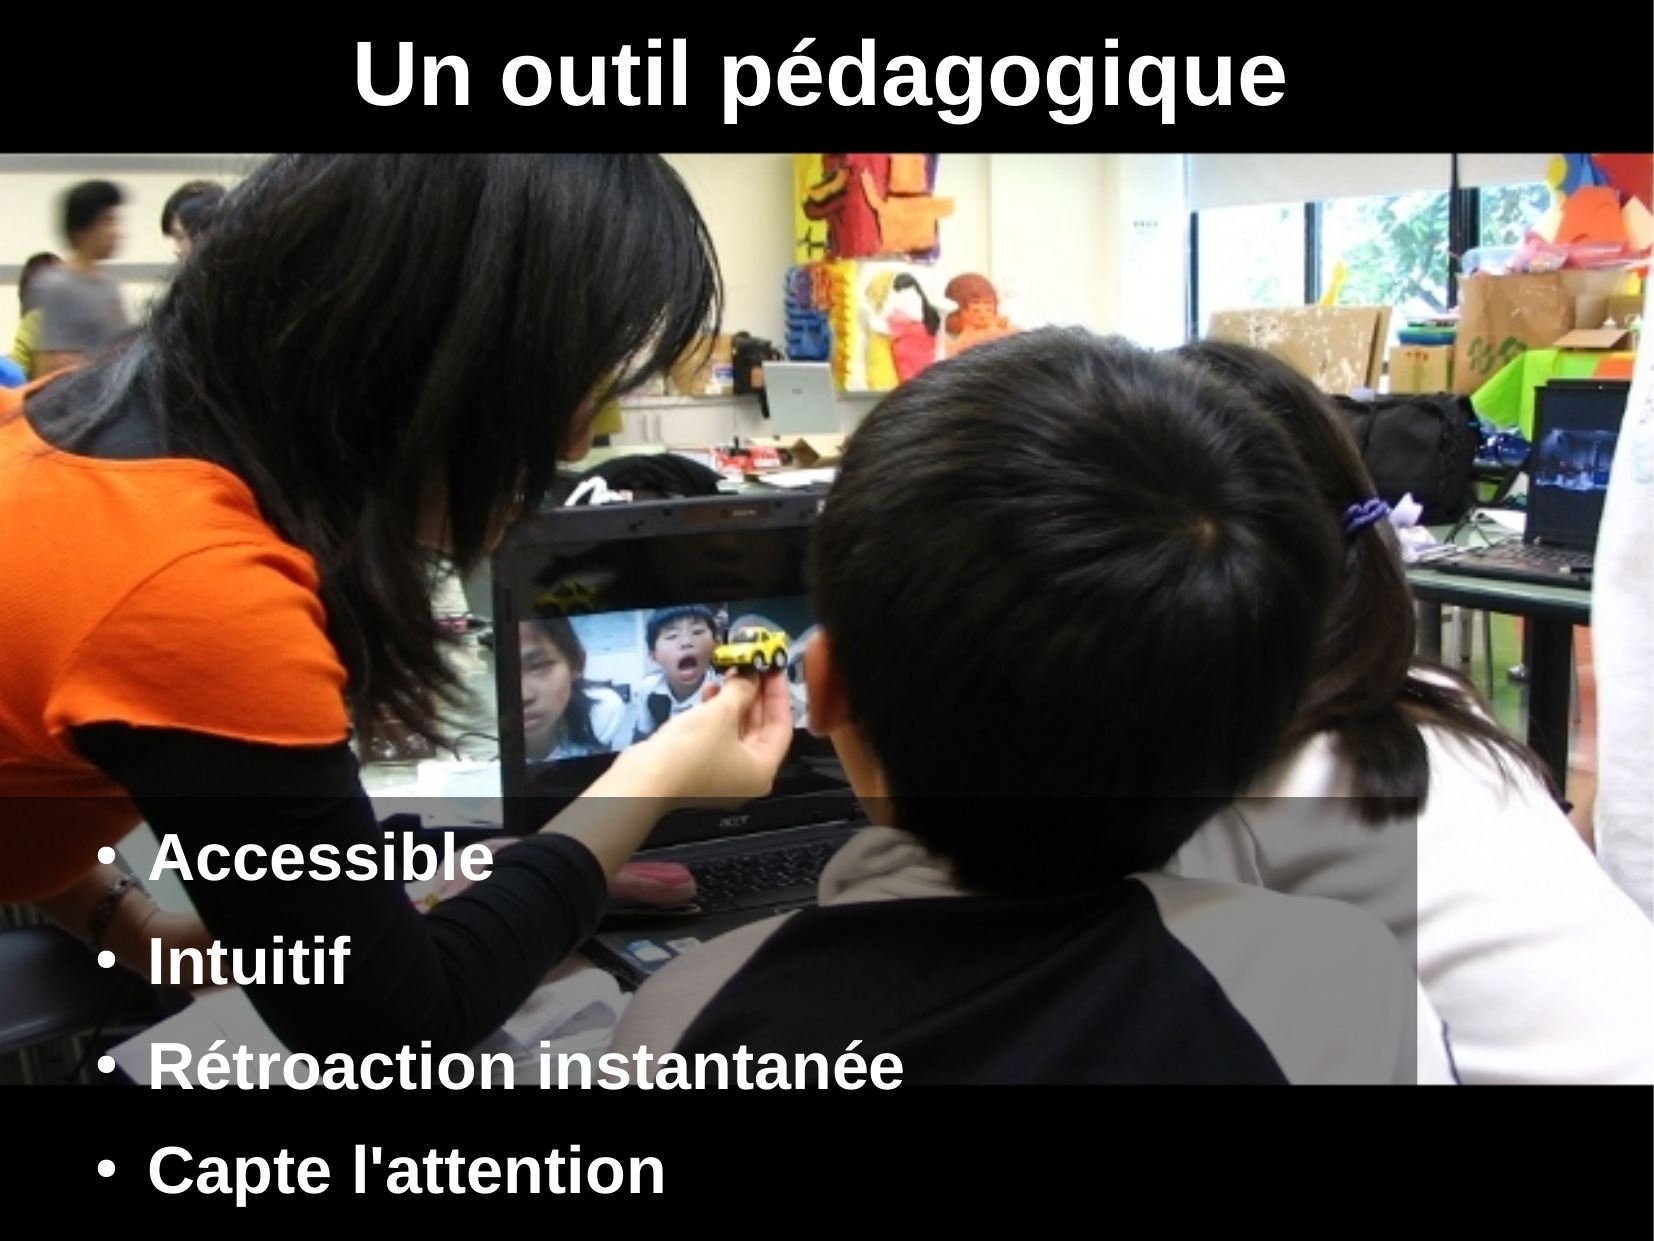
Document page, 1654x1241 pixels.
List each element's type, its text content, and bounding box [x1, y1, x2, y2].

text_box [0, 797, 1418, 1211]
list Accessible Intuitif Rétroaction instantanée Capte l'attention [76, 820, 1565, 1211]
title Un outil pédagogique [76, 0, 1565, 178]
picture [0, 0, 1654, 1241]
